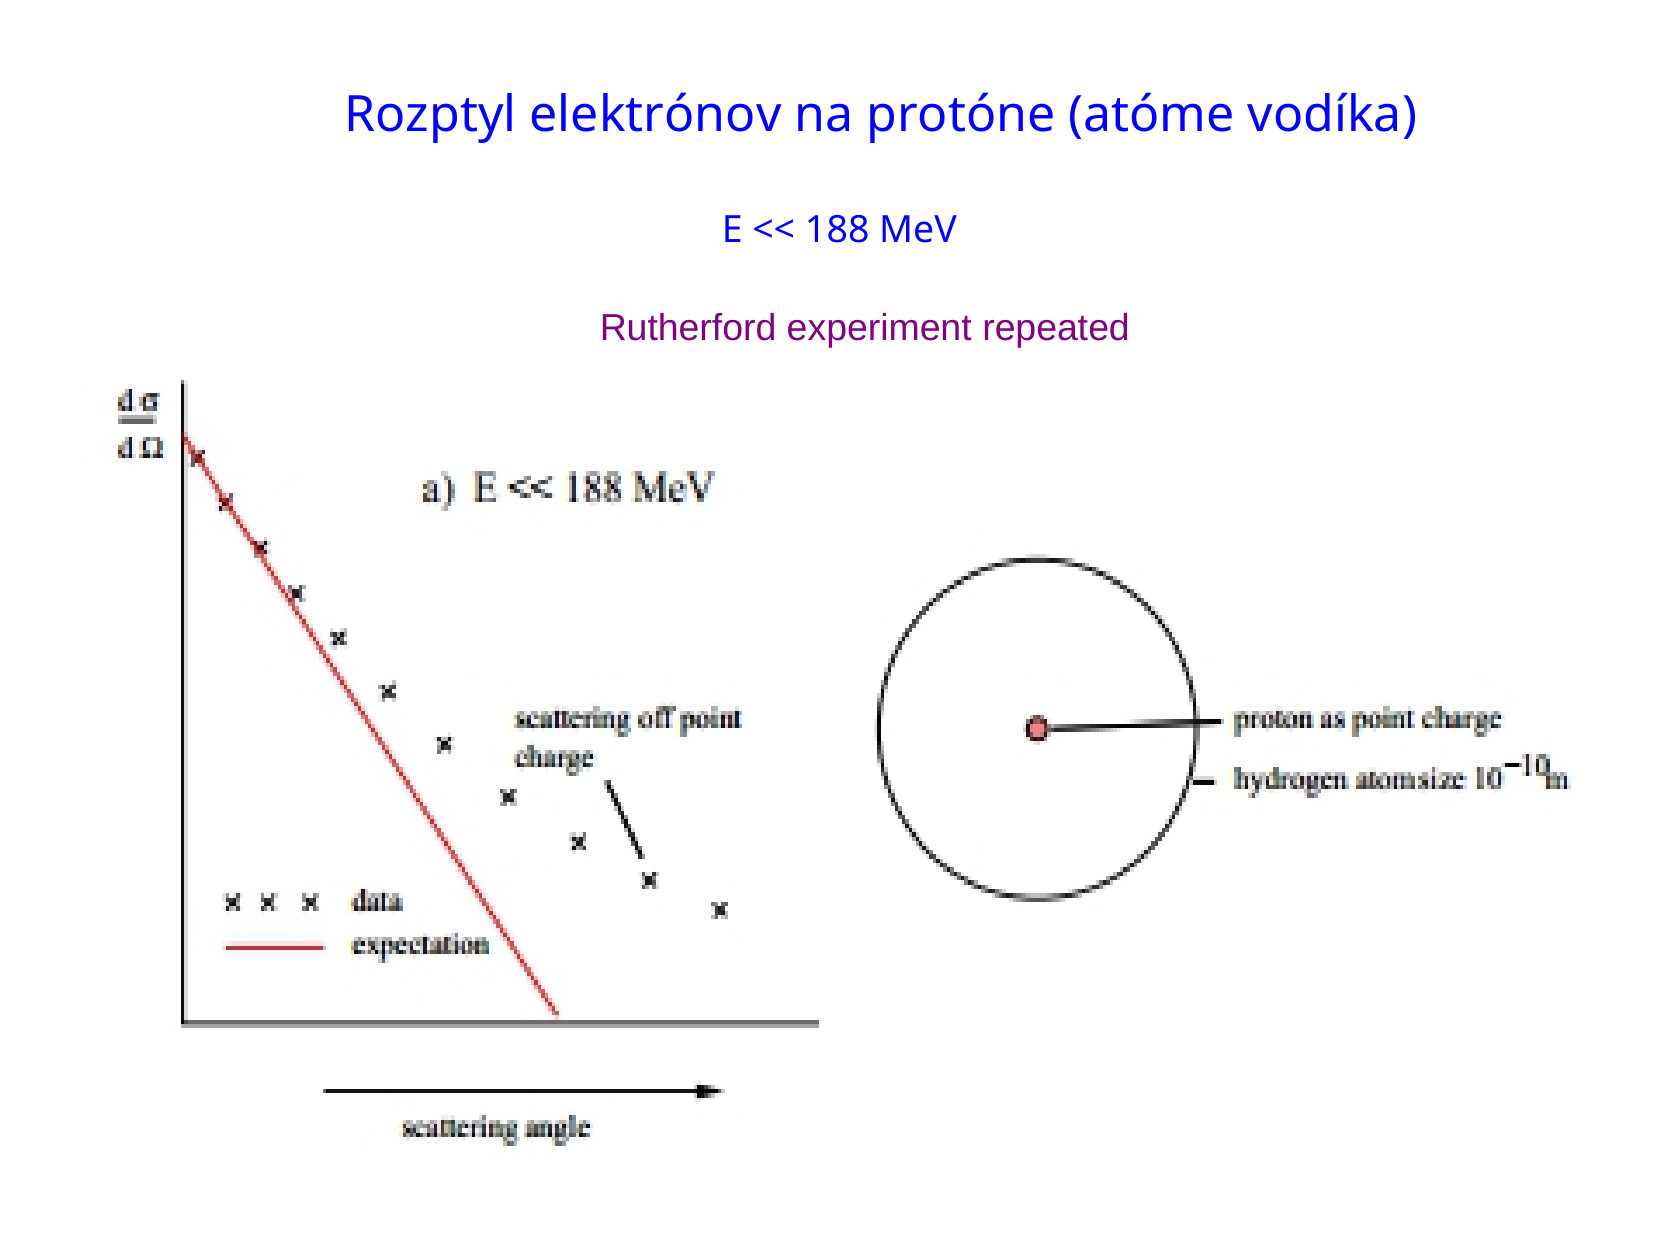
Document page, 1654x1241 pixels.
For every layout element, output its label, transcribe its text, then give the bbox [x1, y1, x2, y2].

text_box Rozptyl elektrónov na protóne (atóme vodíka) E << 188 MeV [330, 79, 1413, 262]
picture [0, 324, 1654, 1181]
text_box Rutherford experiment repeated [585, 300, 1145, 357]
